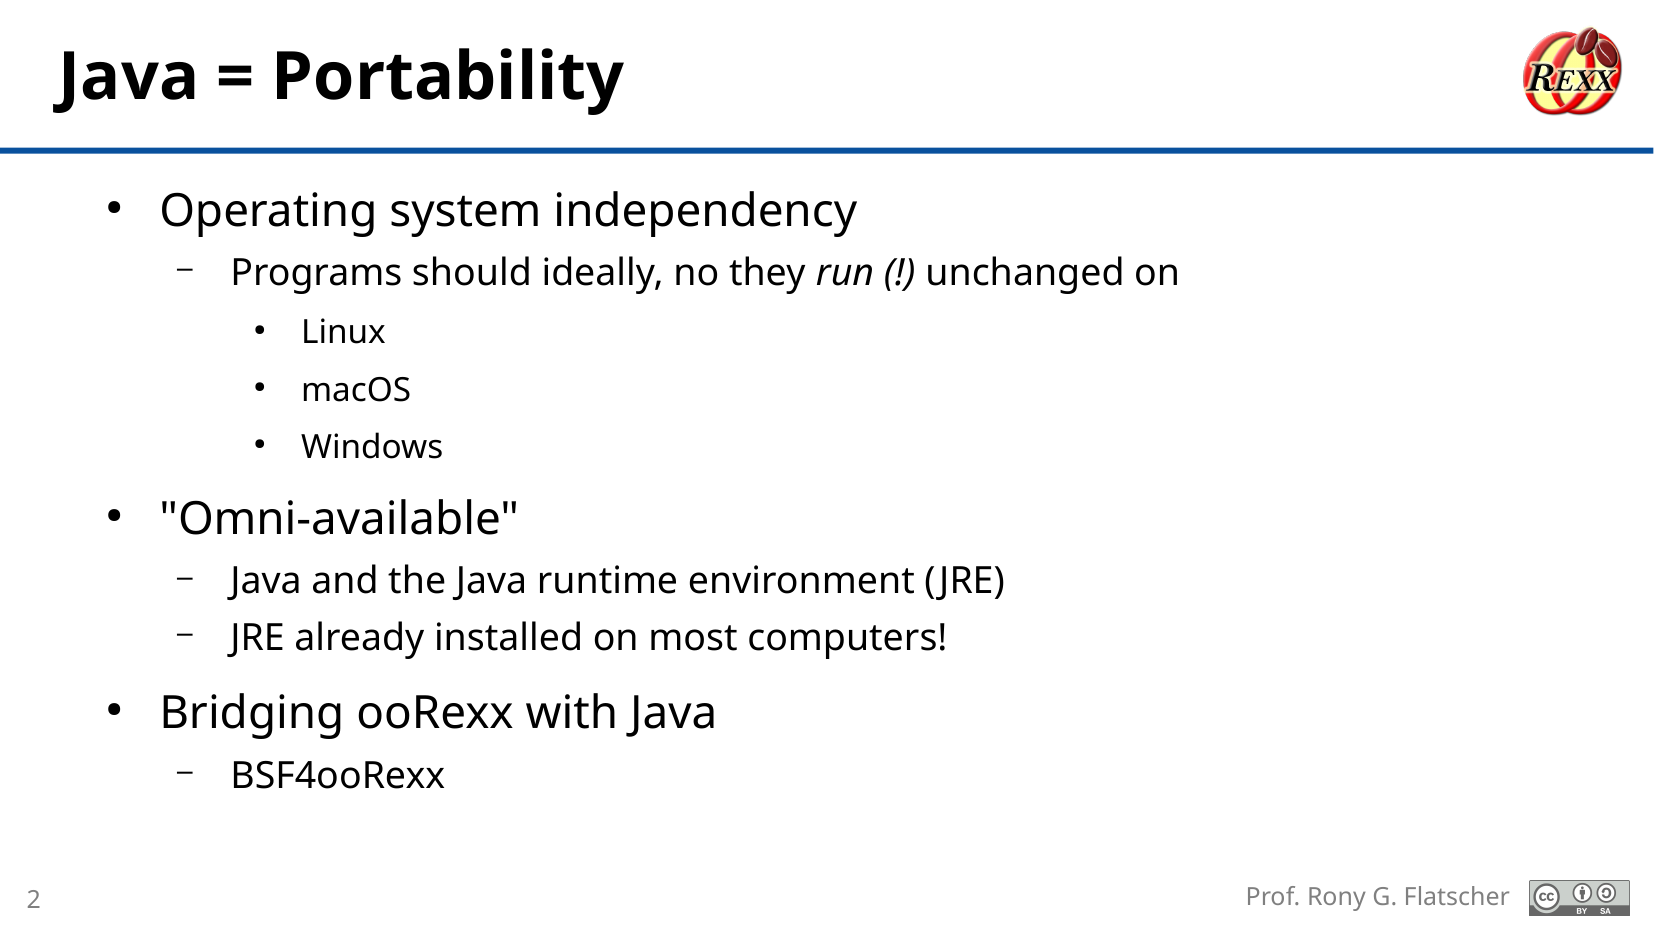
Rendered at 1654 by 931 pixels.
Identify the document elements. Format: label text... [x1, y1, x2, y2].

title Java = Portability [0, 0, 1625, 148]
list Operating system independency Programs should ideally, no they run (!) unchanged on Linux macOS Windows "Omni-available" Java and the Java runtime environment (JRE) JRE already installed on most computers! Bridging ooRexx with Java BSF4ooRexx [88, 177, 1577, 857]
